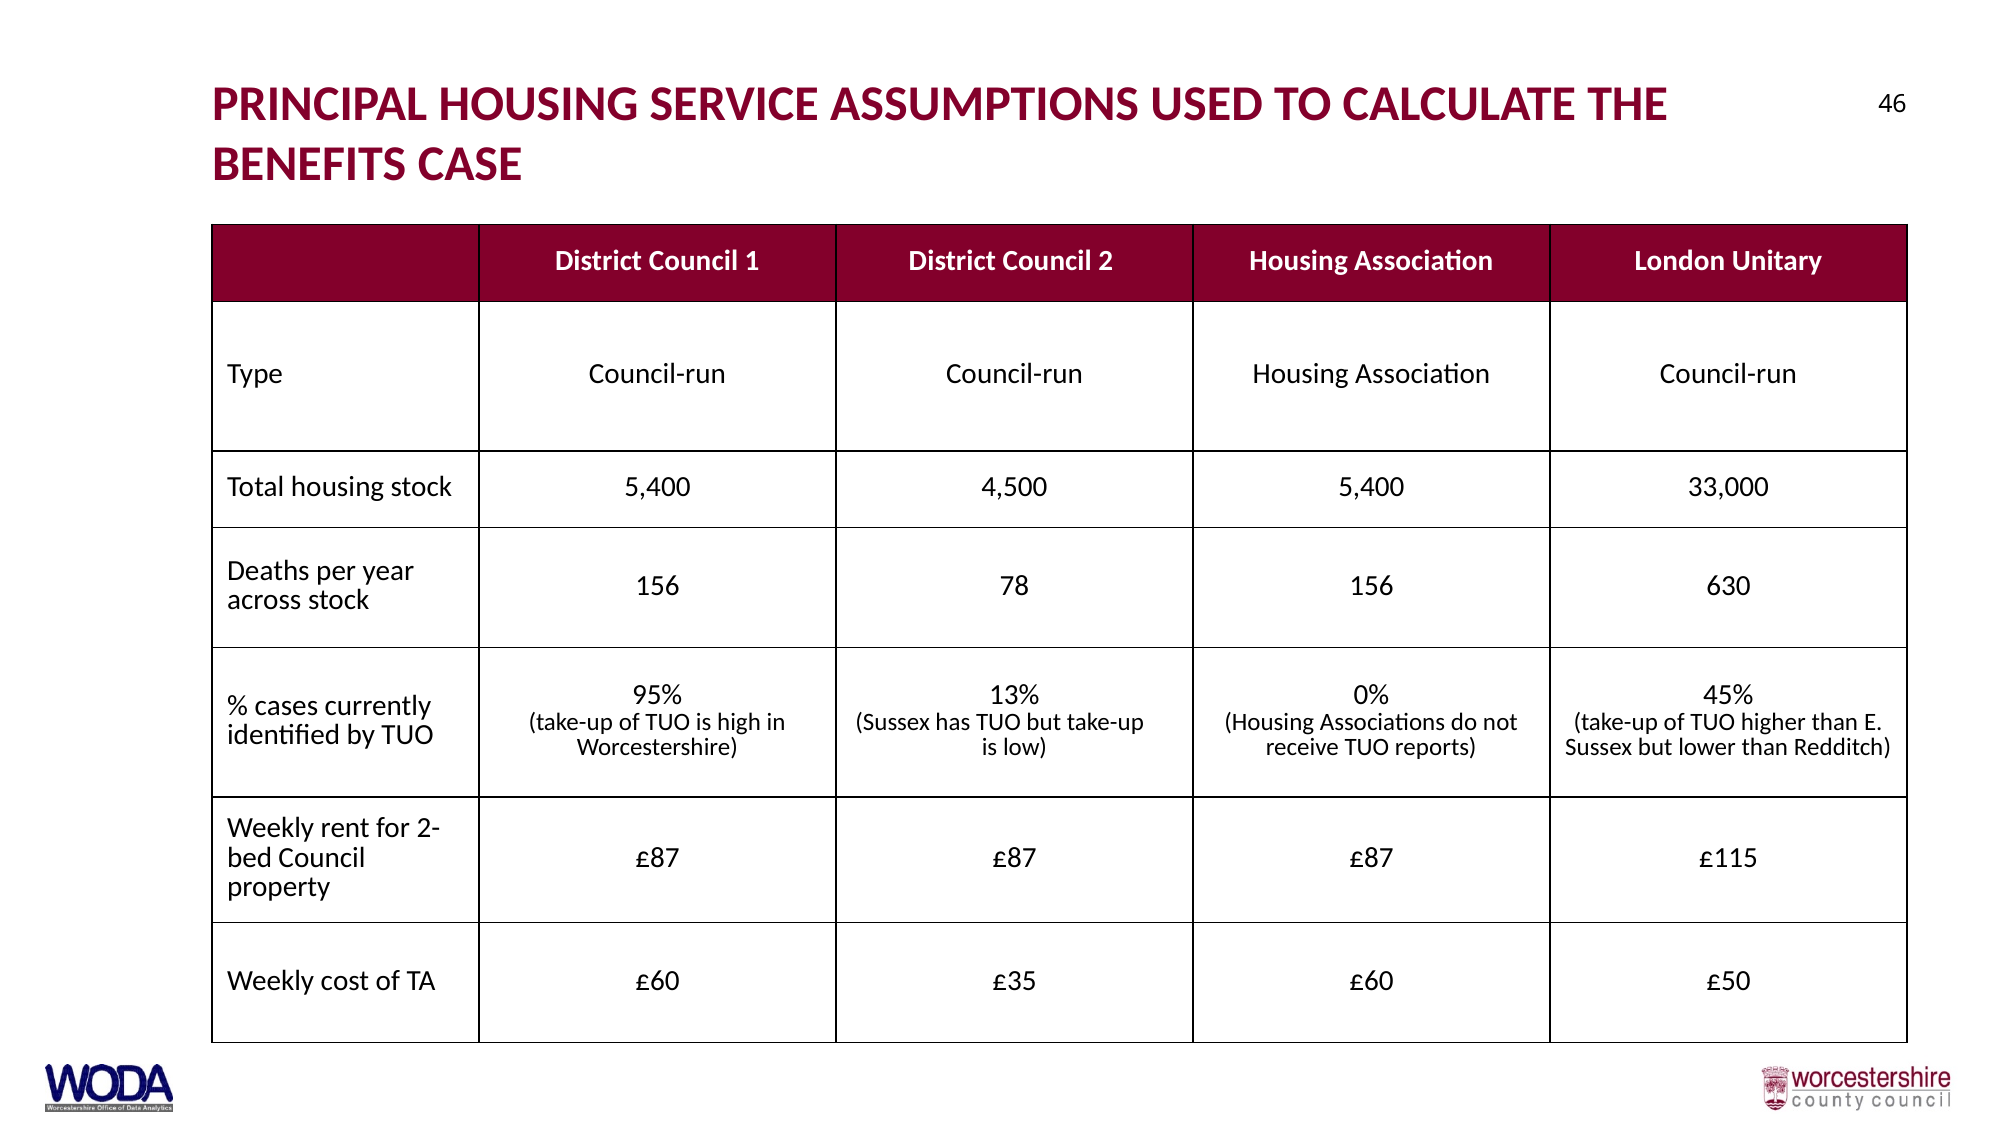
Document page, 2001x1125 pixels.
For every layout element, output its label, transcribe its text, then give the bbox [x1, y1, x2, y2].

table_cell 5,400 [1194, 452, 1549, 527]
table_header Housing Association [1194, 225, 1549, 301]
table_cell Weekly cost of TA [213, 923, 478, 1042]
table_cell £60 [480, 923, 835, 1042]
table_cell £60 [1194, 923, 1549, 1042]
table_cell £50 [1551, 923, 1906, 1042]
title PRINCIPAL HOUSING SERVICE ASSUMPTIONS USED TO CALCULATE THE BENEFITS CASE [212, 70, 1809, 203]
table_cell Weekly rent for 2-bed Council property [213, 798, 478, 922]
table_cell Housing Association [1194, 302, 1549, 450]
table_header [213, 225, 478, 301]
table_cell £87 [837, 798, 1192, 922]
table_cell £115 [1551, 798, 1906, 922]
table_cell 156 [1194, 528, 1549, 647]
table_header District Council 1 [480, 225, 835, 301]
table_cell 4,500 [837, 452, 1192, 527]
table_cell 156 [480, 528, 835, 647]
table_cell £87 [480, 798, 835, 922]
table_cell Council-run [480, 302, 835, 450]
table_cell 0% (Housing Associations do not receive TUO reports) [1194, 648, 1549, 796]
picture [45, 1064, 173, 1112]
table_cell 33,000 [1551, 452, 1906, 527]
table_cell Deaths per year across stock [213, 528, 478, 647]
table_cell 13% (Sussex has TUO but take-up is low) [837, 648, 1192, 796]
table_cell £35 [837, 923, 1192, 1042]
table_cell 78 [837, 528, 1192, 647]
table_cell 630 [1551, 528, 1906, 647]
slide_number <number> [1850, 87, 1907, 148]
table_cell Council-run [1551, 302, 1906, 450]
table_cell Type [213, 302, 478, 450]
picture [1749, 1055, 1971, 1121]
table_header London Unitary [1551, 225, 1906, 301]
table_header District Council 2 [837, 225, 1192, 301]
table_cell 5,400 [480, 452, 835, 527]
table_cell Total housing stock [213, 452, 478, 527]
table_cell 45% (take-up of TUO higher than E. Sussex but lower than Redditch) [1551, 648, 1906, 796]
table_cell £87 [1194, 798, 1549, 922]
table_cell % cases currently identified by TUO [213, 648, 478, 796]
table_cell Council-run [837, 302, 1192, 450]
table_cell 95% (take-up of TUO is high in Worcestershire) [480, 648, 835, 796]
